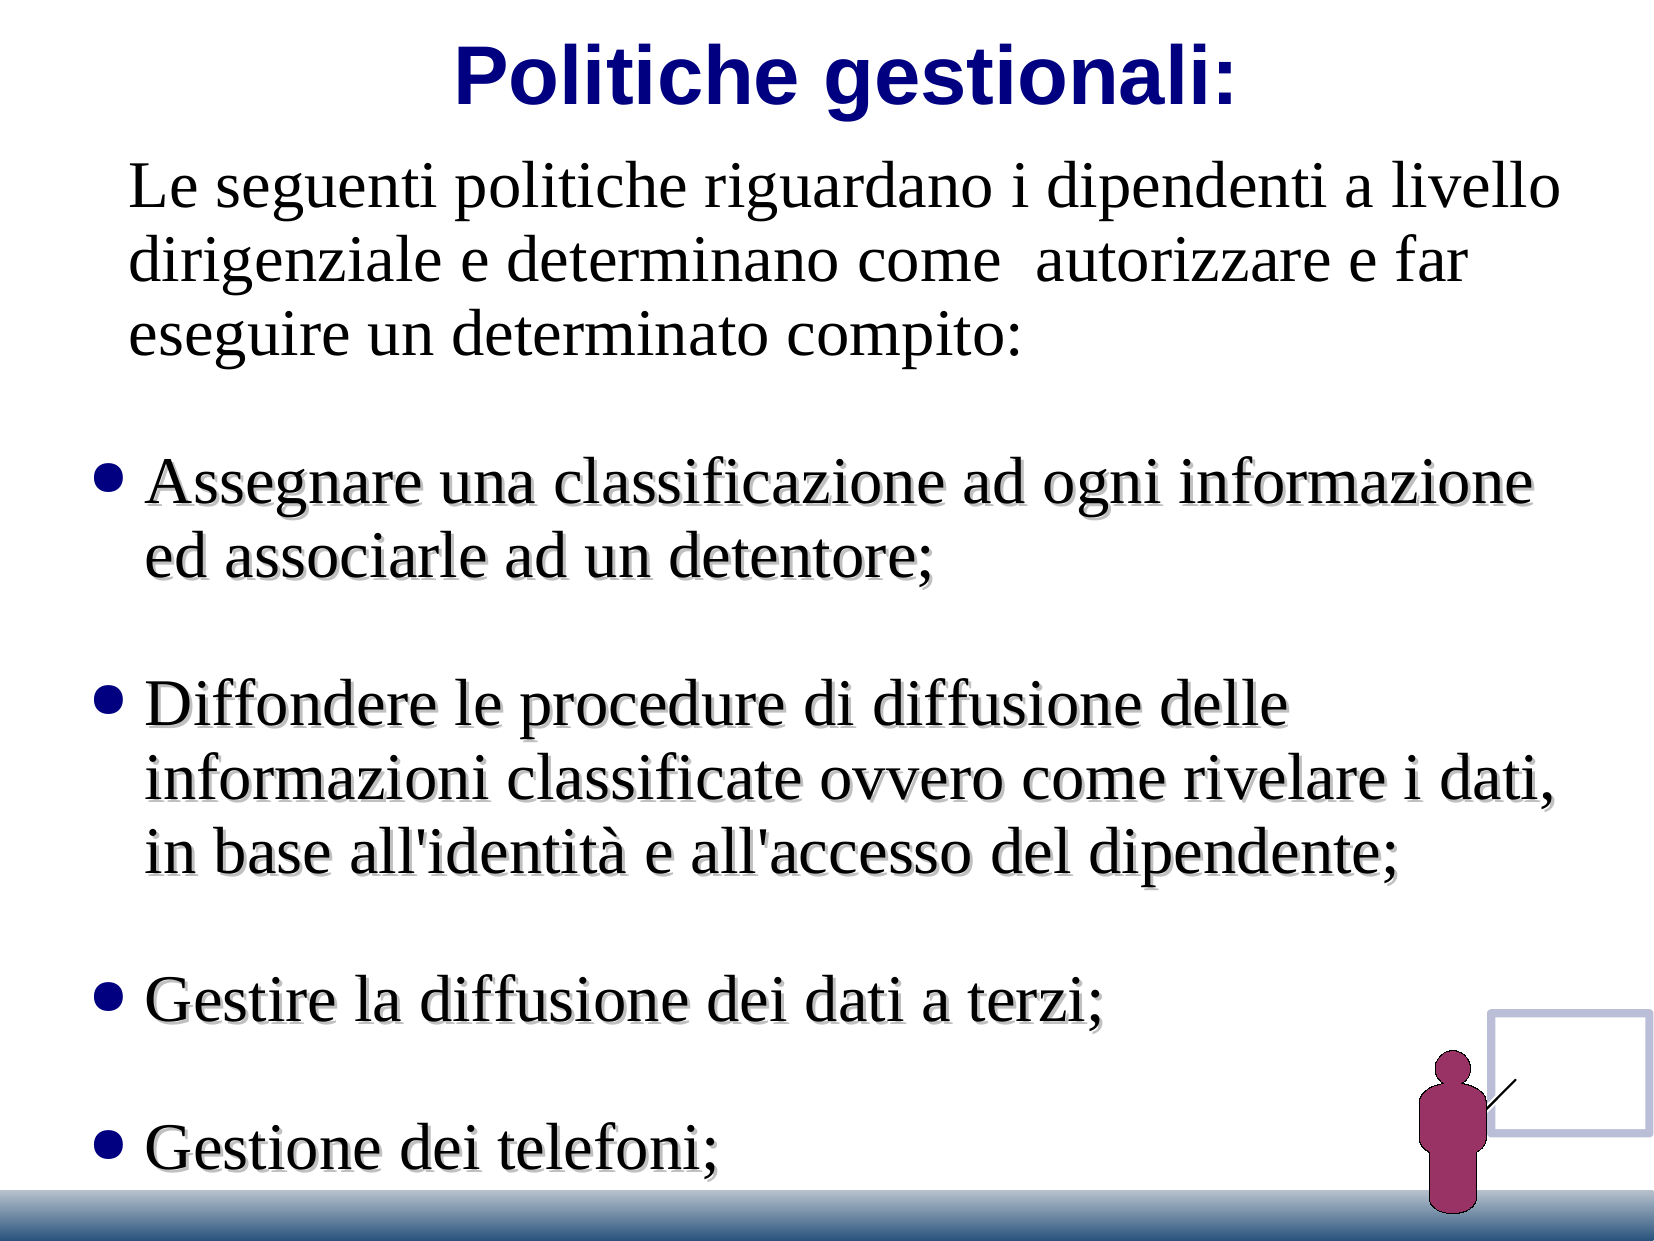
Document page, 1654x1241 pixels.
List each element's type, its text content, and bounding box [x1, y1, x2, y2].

list Le seguenti politiche riguardano i dipendenti a livello dirigenziale e determinano come autorizzare e far eseguire un determinato compito: Assegnare una classificazione ad ogni informazione ed associarle ad un detentore; Diffondere le procedure di diffusione delle informazioni classificate ovvero come rivelare i dati, in base all'identità e all'accesso del dipendente; Gestire la diffusione dei dati a terzi; Gestione dei telefoni; [88, 147, 1595, 1214]
title Politiche gestionali: [158, 29, 1536, 123]
